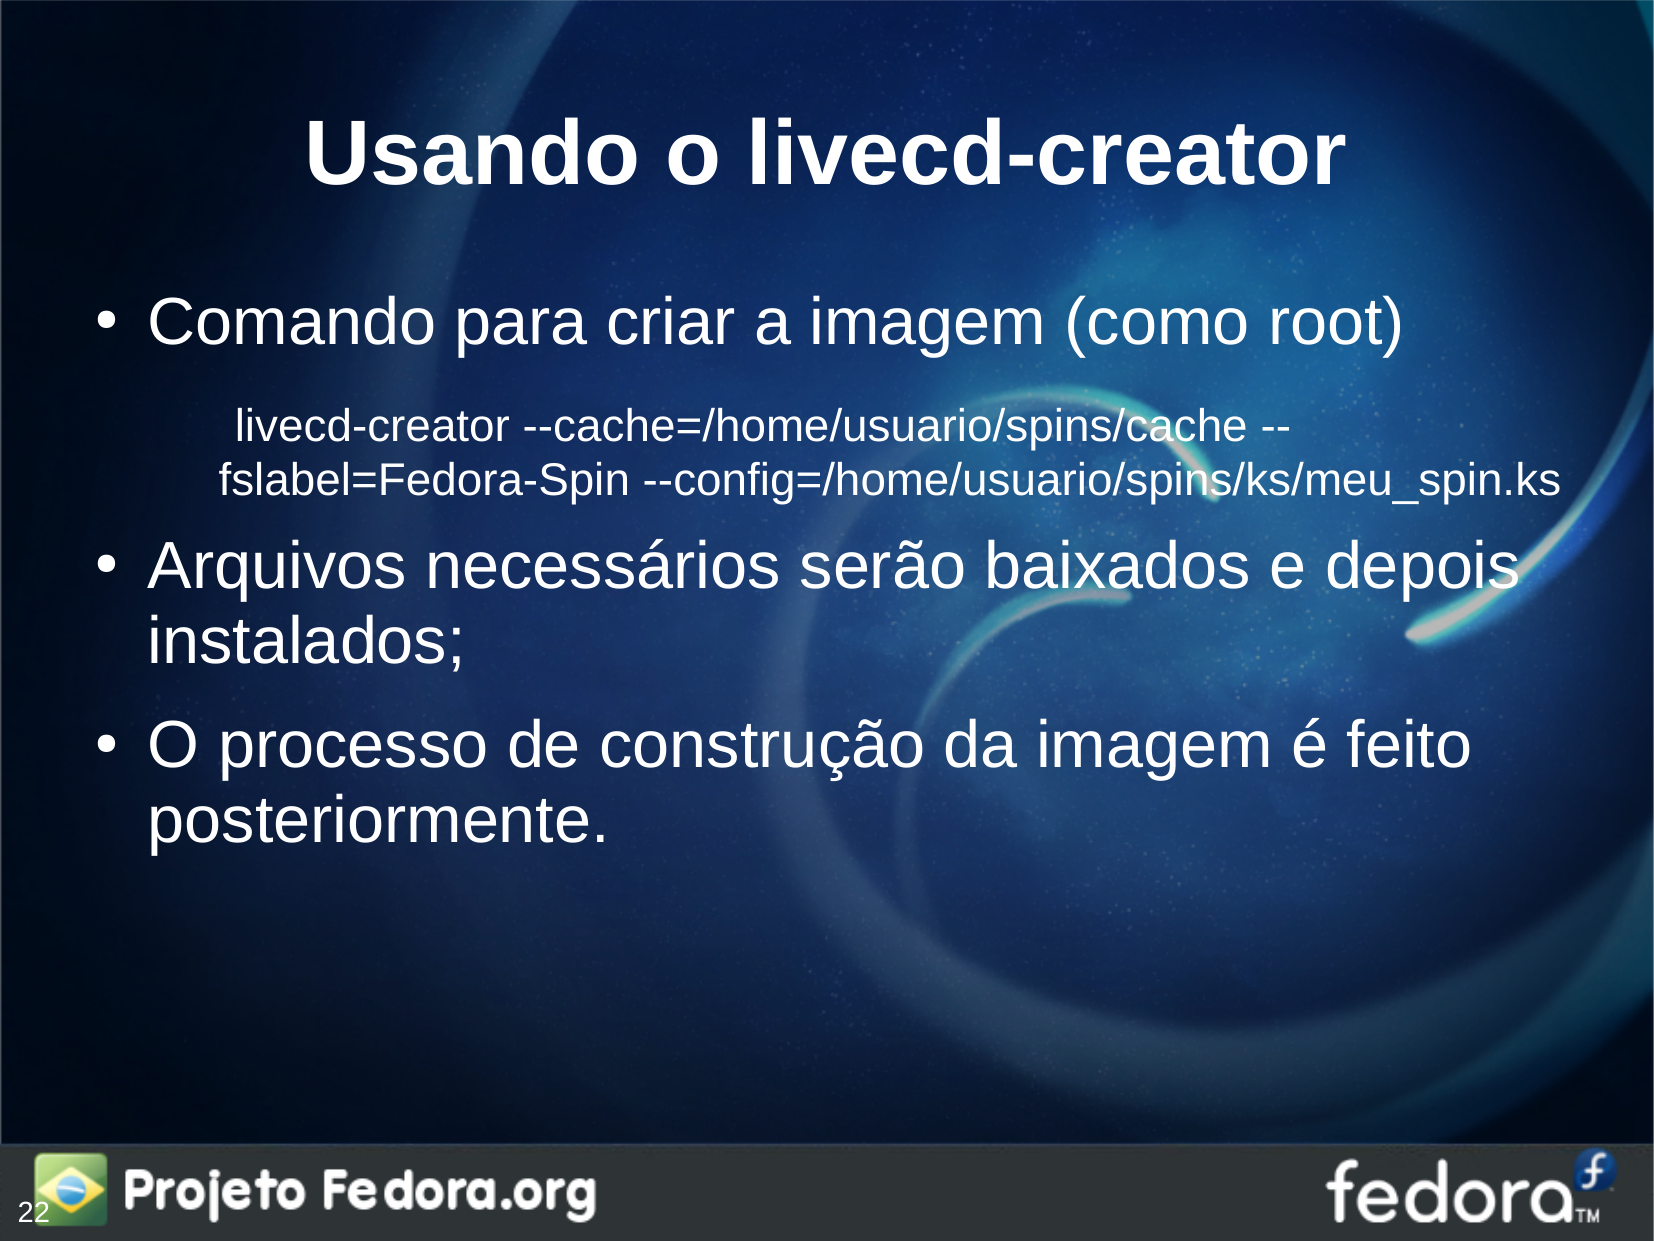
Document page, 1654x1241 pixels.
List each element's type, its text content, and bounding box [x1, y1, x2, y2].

list Comando para criar a imagem (como root) livecd-creator --cache=/home/usuario/spins/cache --fslabel=Fedora-Spin --config=/home/usuario/spins/ks/meu_spin.ks Arquivos necessários serão baixados e depois instalados; O processo de construção da imagem é feito posteriormente. [76, 284, 1565, 1117]
picture [0, 0, 1654, 1241]
title Usando o livecd-creator [82, 49, 1571, 257]
